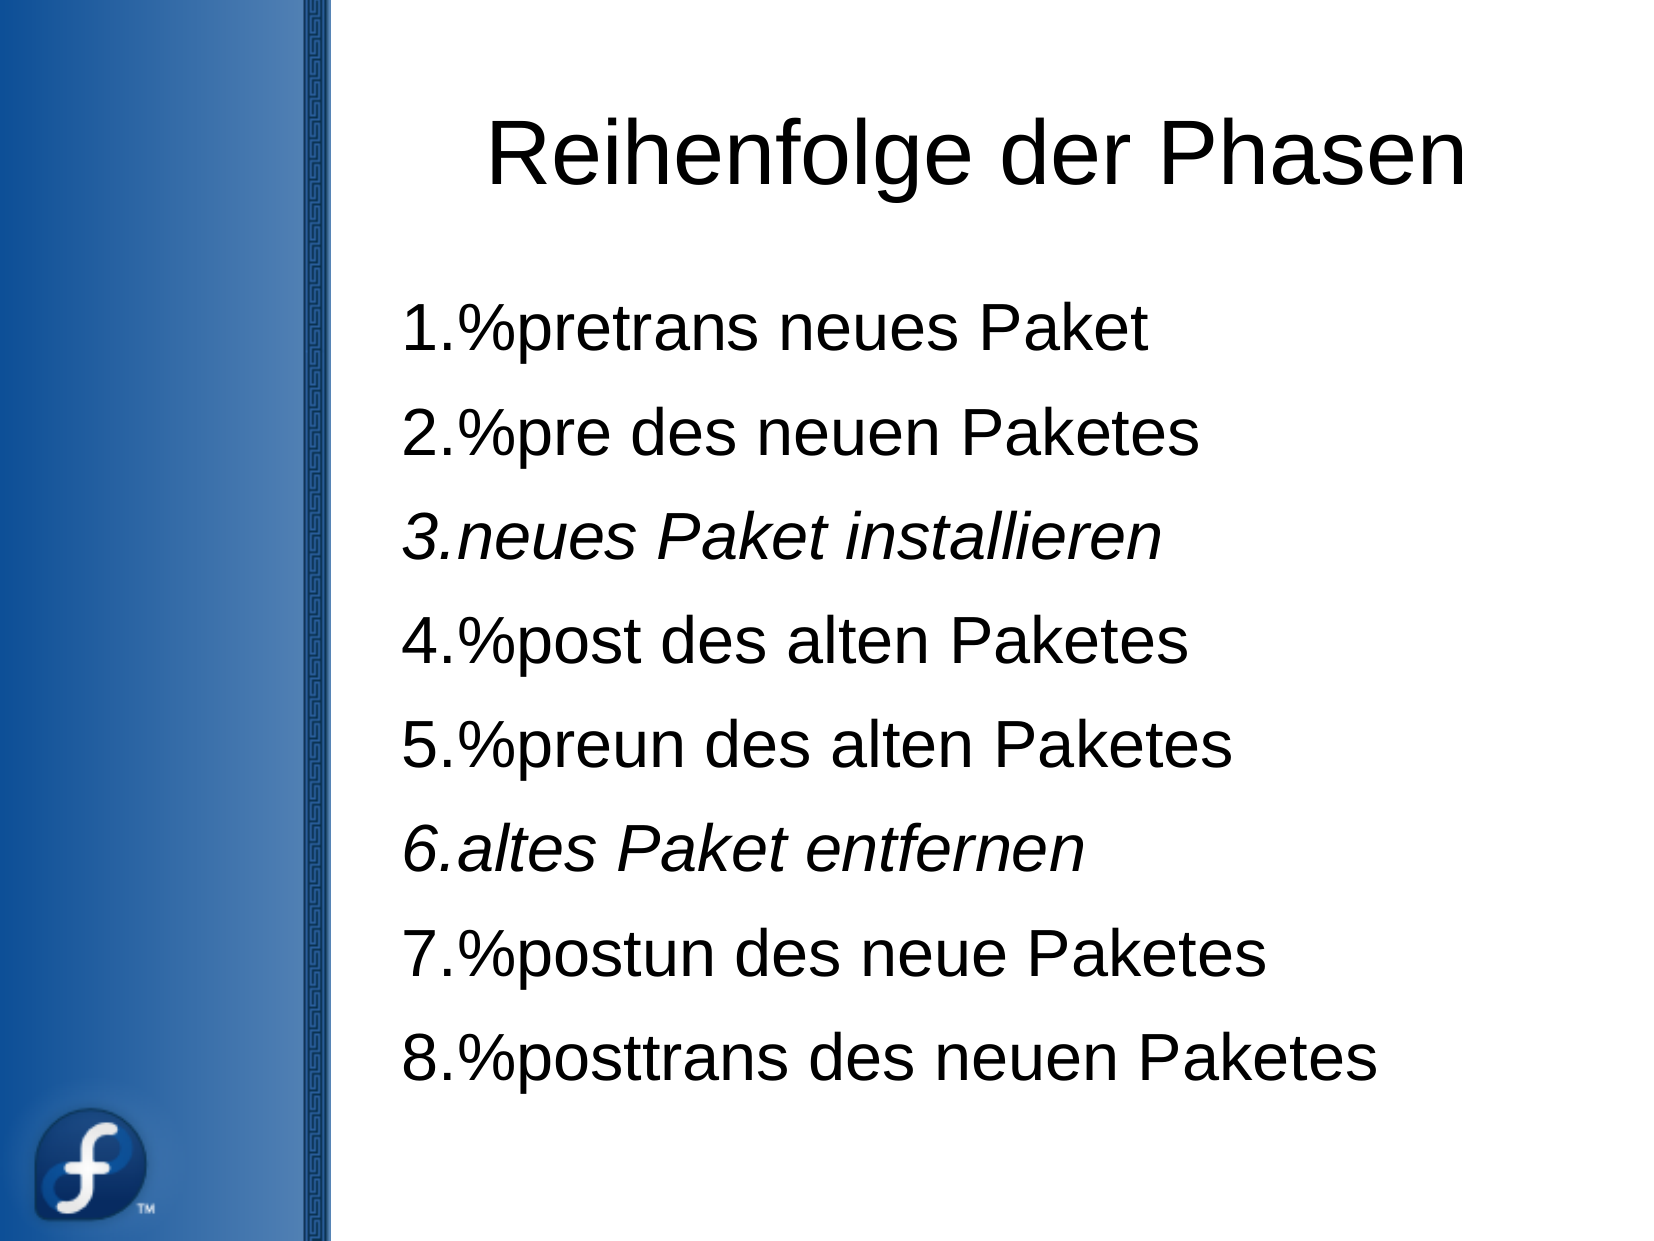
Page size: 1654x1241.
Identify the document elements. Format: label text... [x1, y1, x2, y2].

picture [0, 0, 331, 1241]
list %pretrans neues Paket %pre des neuen Paketes neues Paket installieren %post des alten Paketes %preun des alten Paketes altes Paket entfernen %postun des neue Paketes %posttrans des neuen Paketes [383, 290, 1571, 1095]
title Reihenfolge der Phasen [383, 56, 1571, 250]
